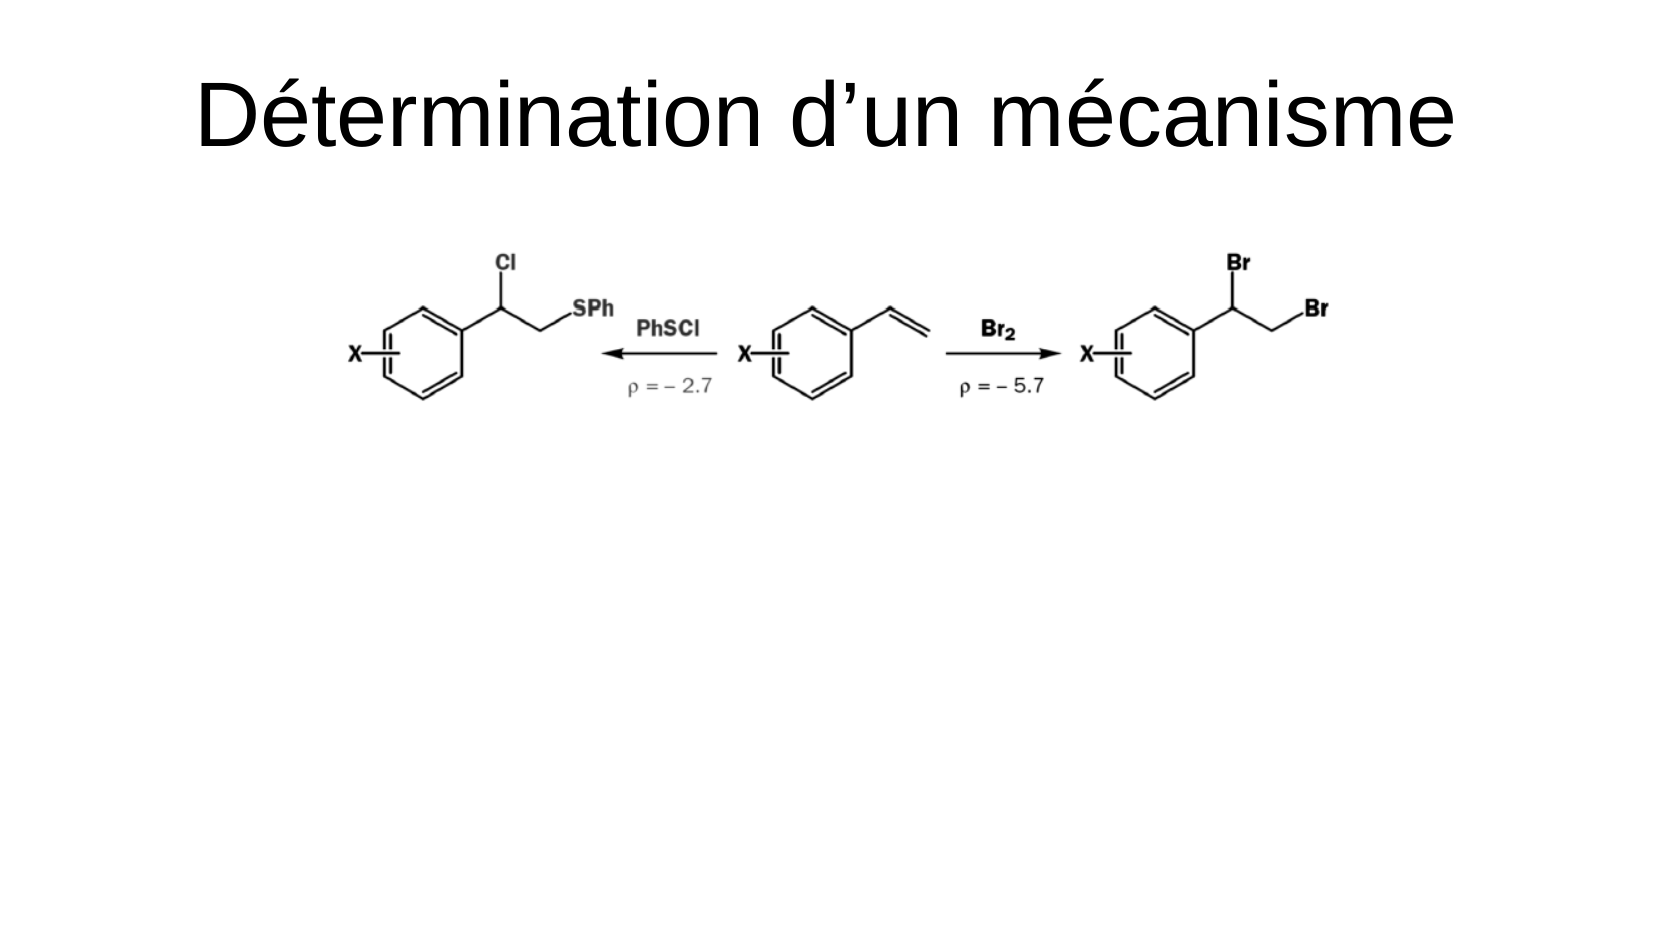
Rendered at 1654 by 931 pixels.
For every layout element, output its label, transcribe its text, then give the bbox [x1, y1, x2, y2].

picture [307, 224, 1375, 442]
title Détermination d’un mécanisme [82, 37, 1571, 193]
